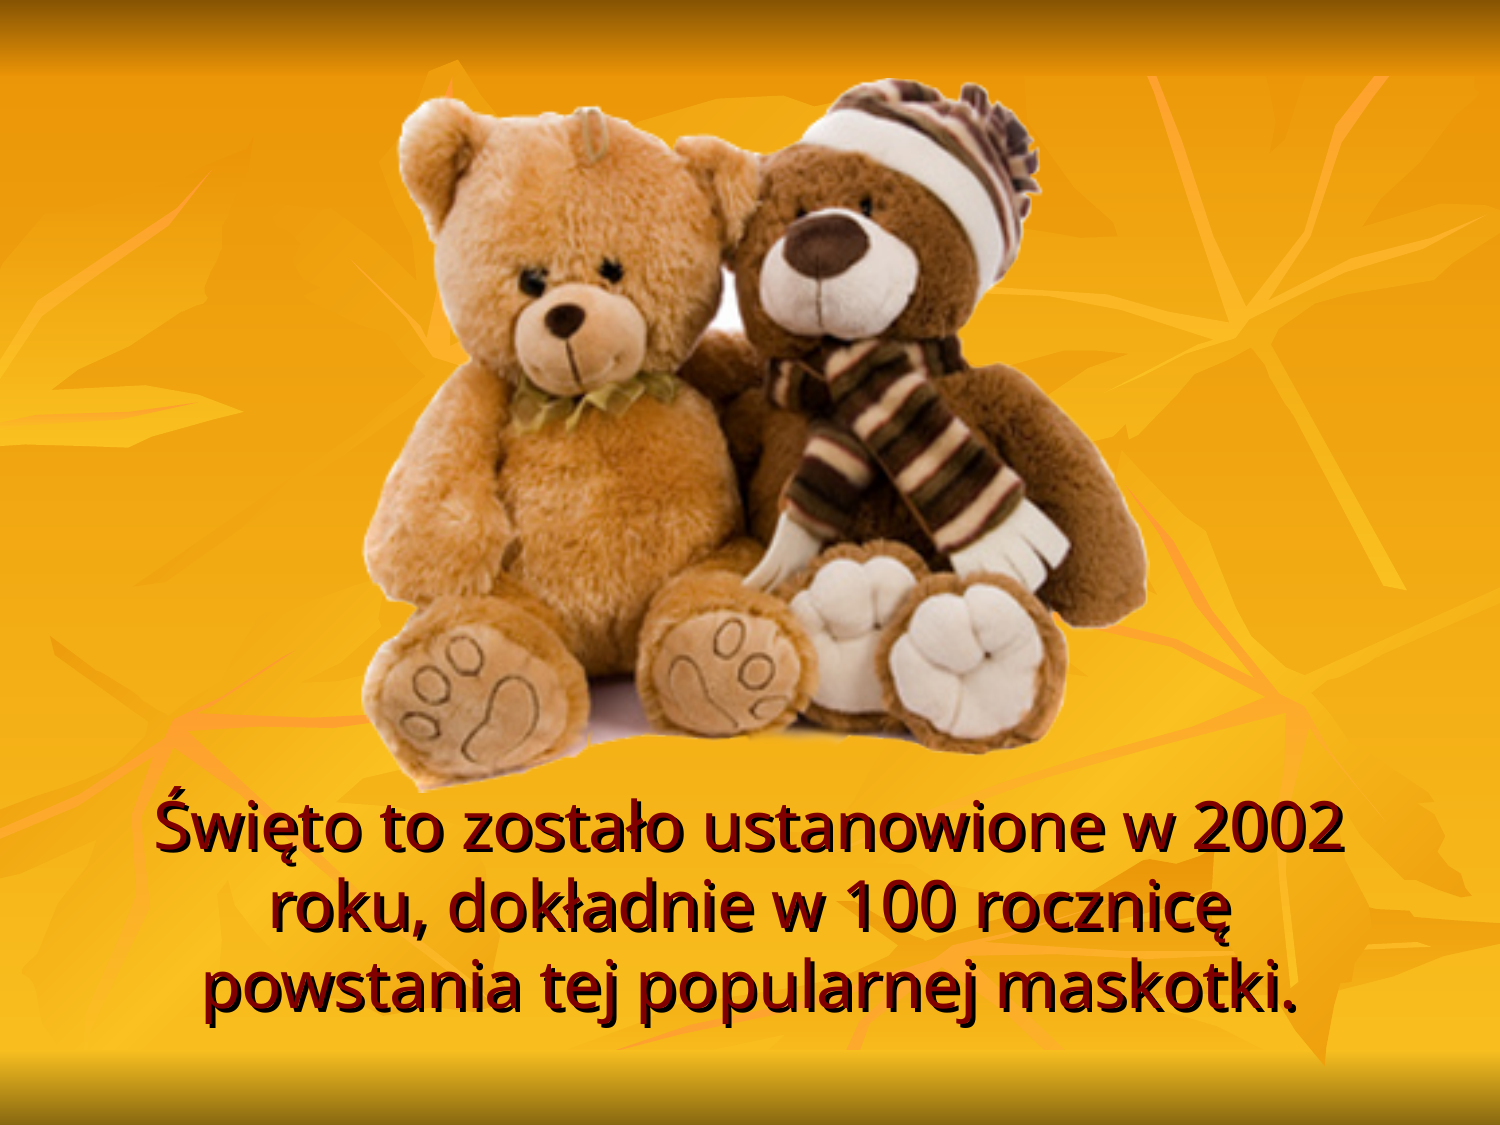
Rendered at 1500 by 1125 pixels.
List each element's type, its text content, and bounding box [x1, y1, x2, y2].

picture [360, 78, 1150, 793]
text_box Święto to zostało ustanowione w 2002 roku, dokładnie w 100 rocznicę powstania tej popularnej maskotki. [100, 774, 1400, 1063]
